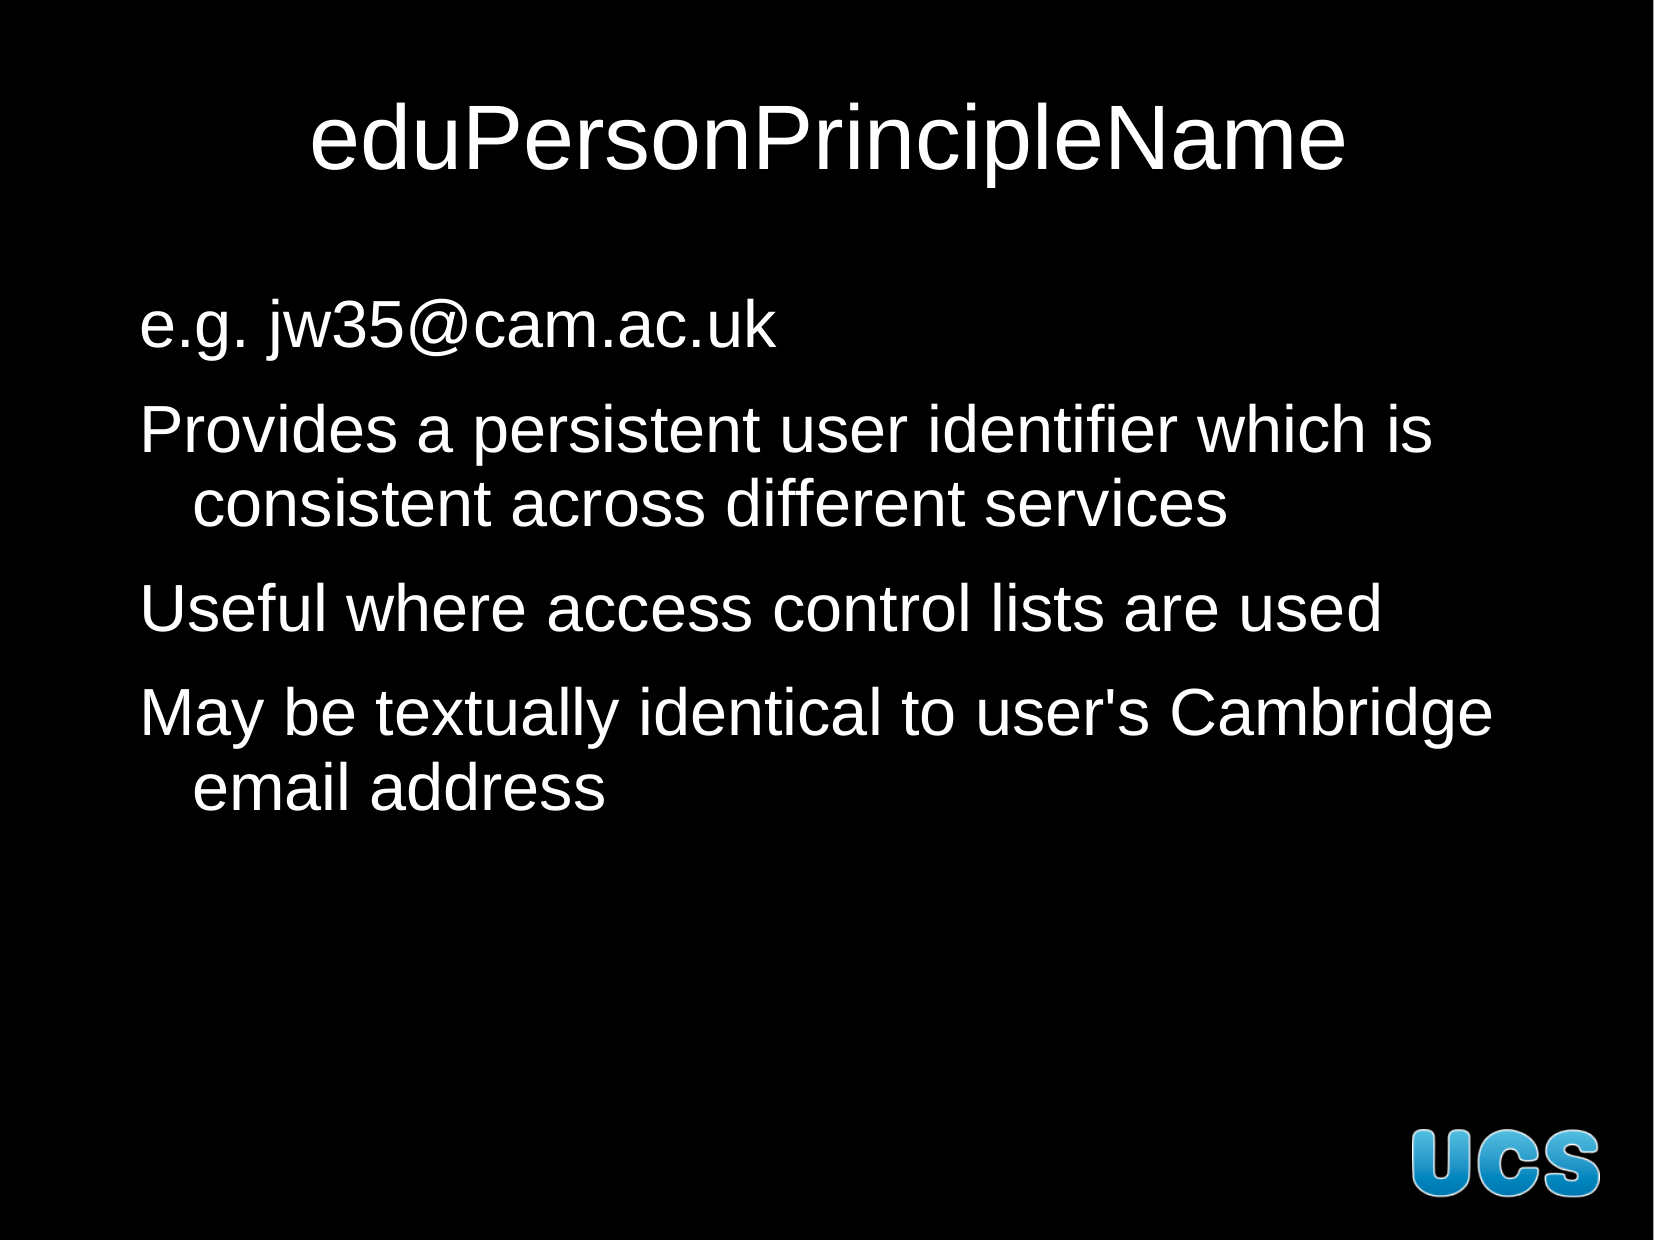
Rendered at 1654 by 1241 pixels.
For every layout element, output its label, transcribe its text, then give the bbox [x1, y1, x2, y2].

list e.g. jw35@cam.ac.uk Provides a persistent user identifier which is consistent across different services Useful where access control lists are used May be textually identical to user's Cambridge email address [121, 287, 1534, 1191]
title eduPersonPrincipleName [123, 34, 1536, 242]
picture [1412, 1129, 1600, 1199]
